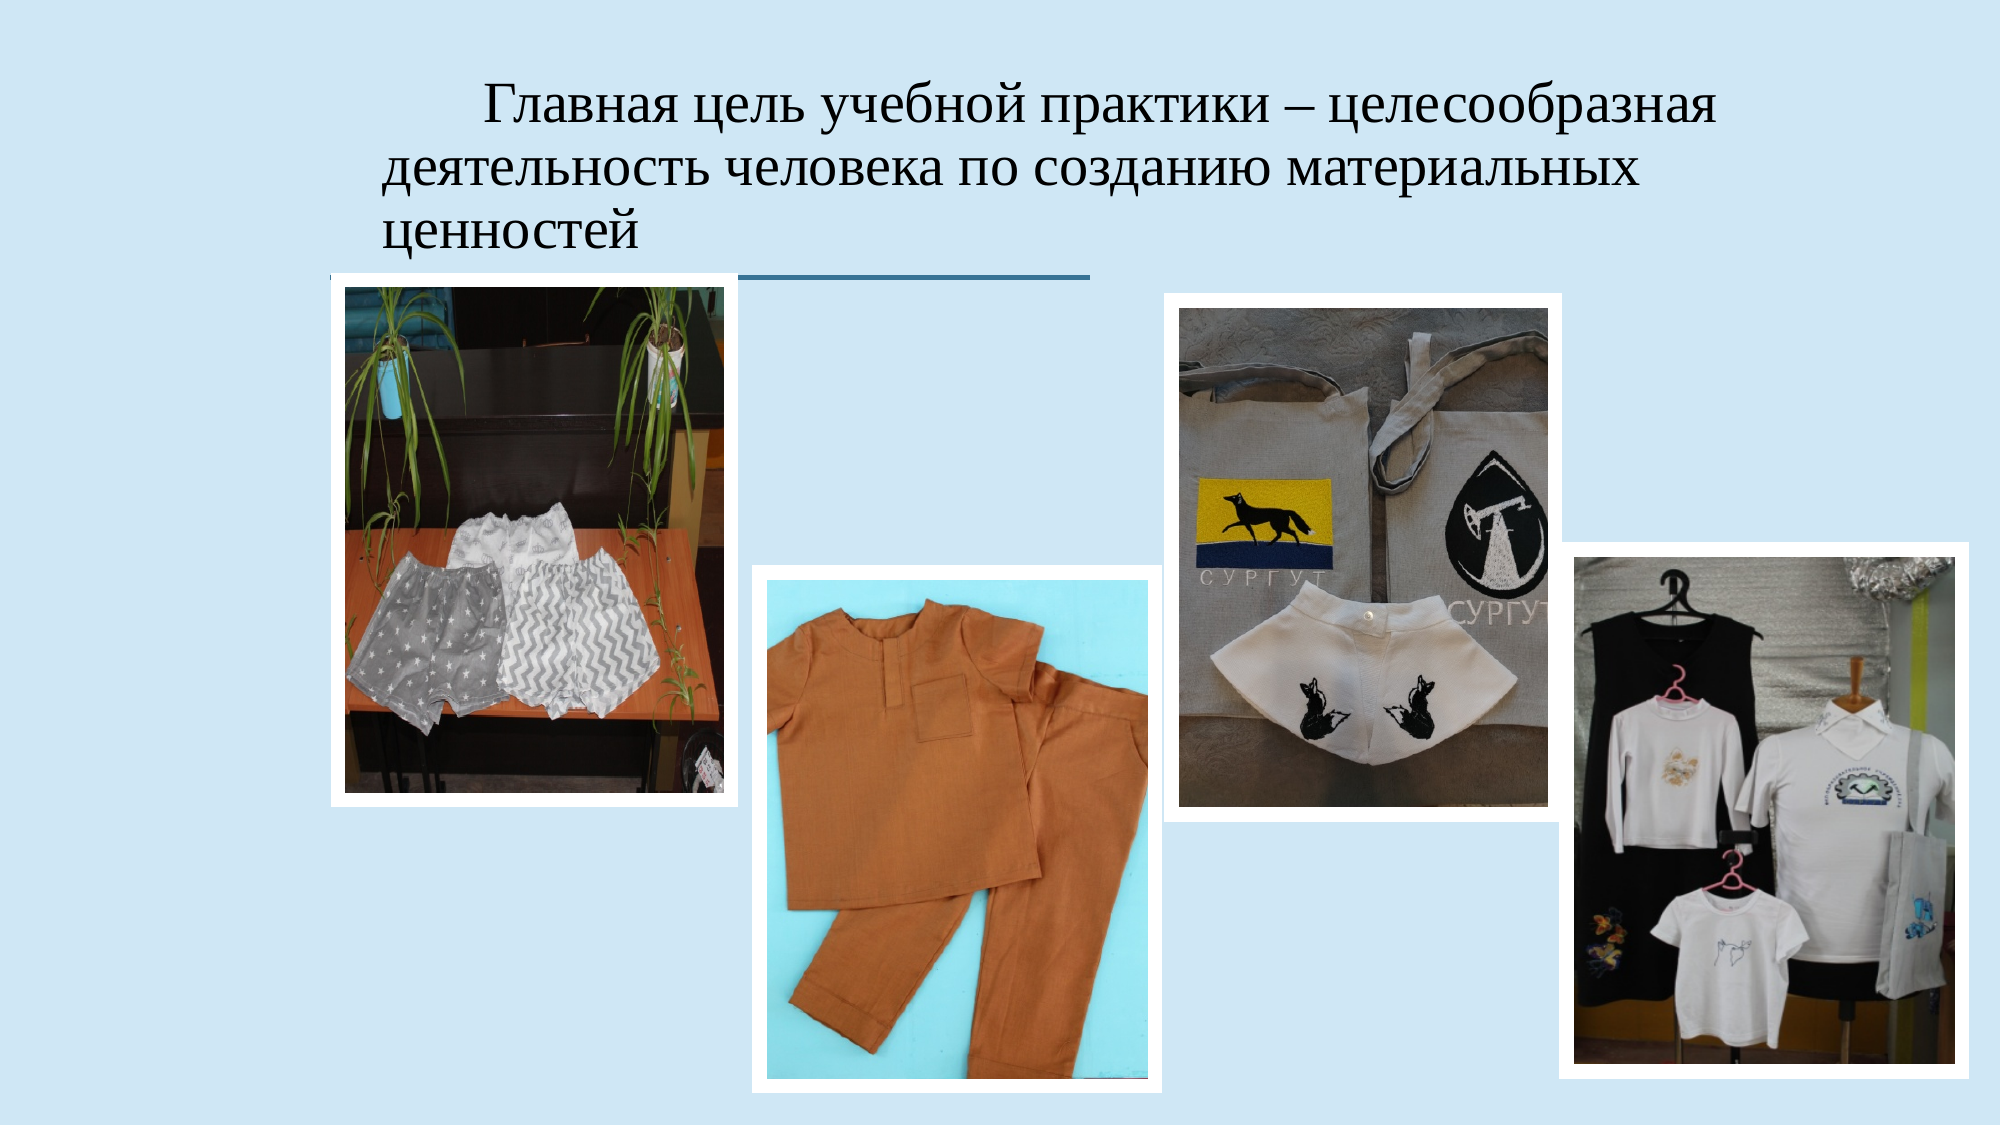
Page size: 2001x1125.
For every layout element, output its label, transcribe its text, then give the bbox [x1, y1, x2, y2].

list Главная цель учебной практики – целесообразная деятельность человека по созданию материальных ценностей [367, 65, 1917, 250]
picture [1178, 307, 1548, 808]
picture [1573, 557, 1955, 1065]
picture [345, 287, 724, 793]
picture [766, 579, 1148, 1079]
